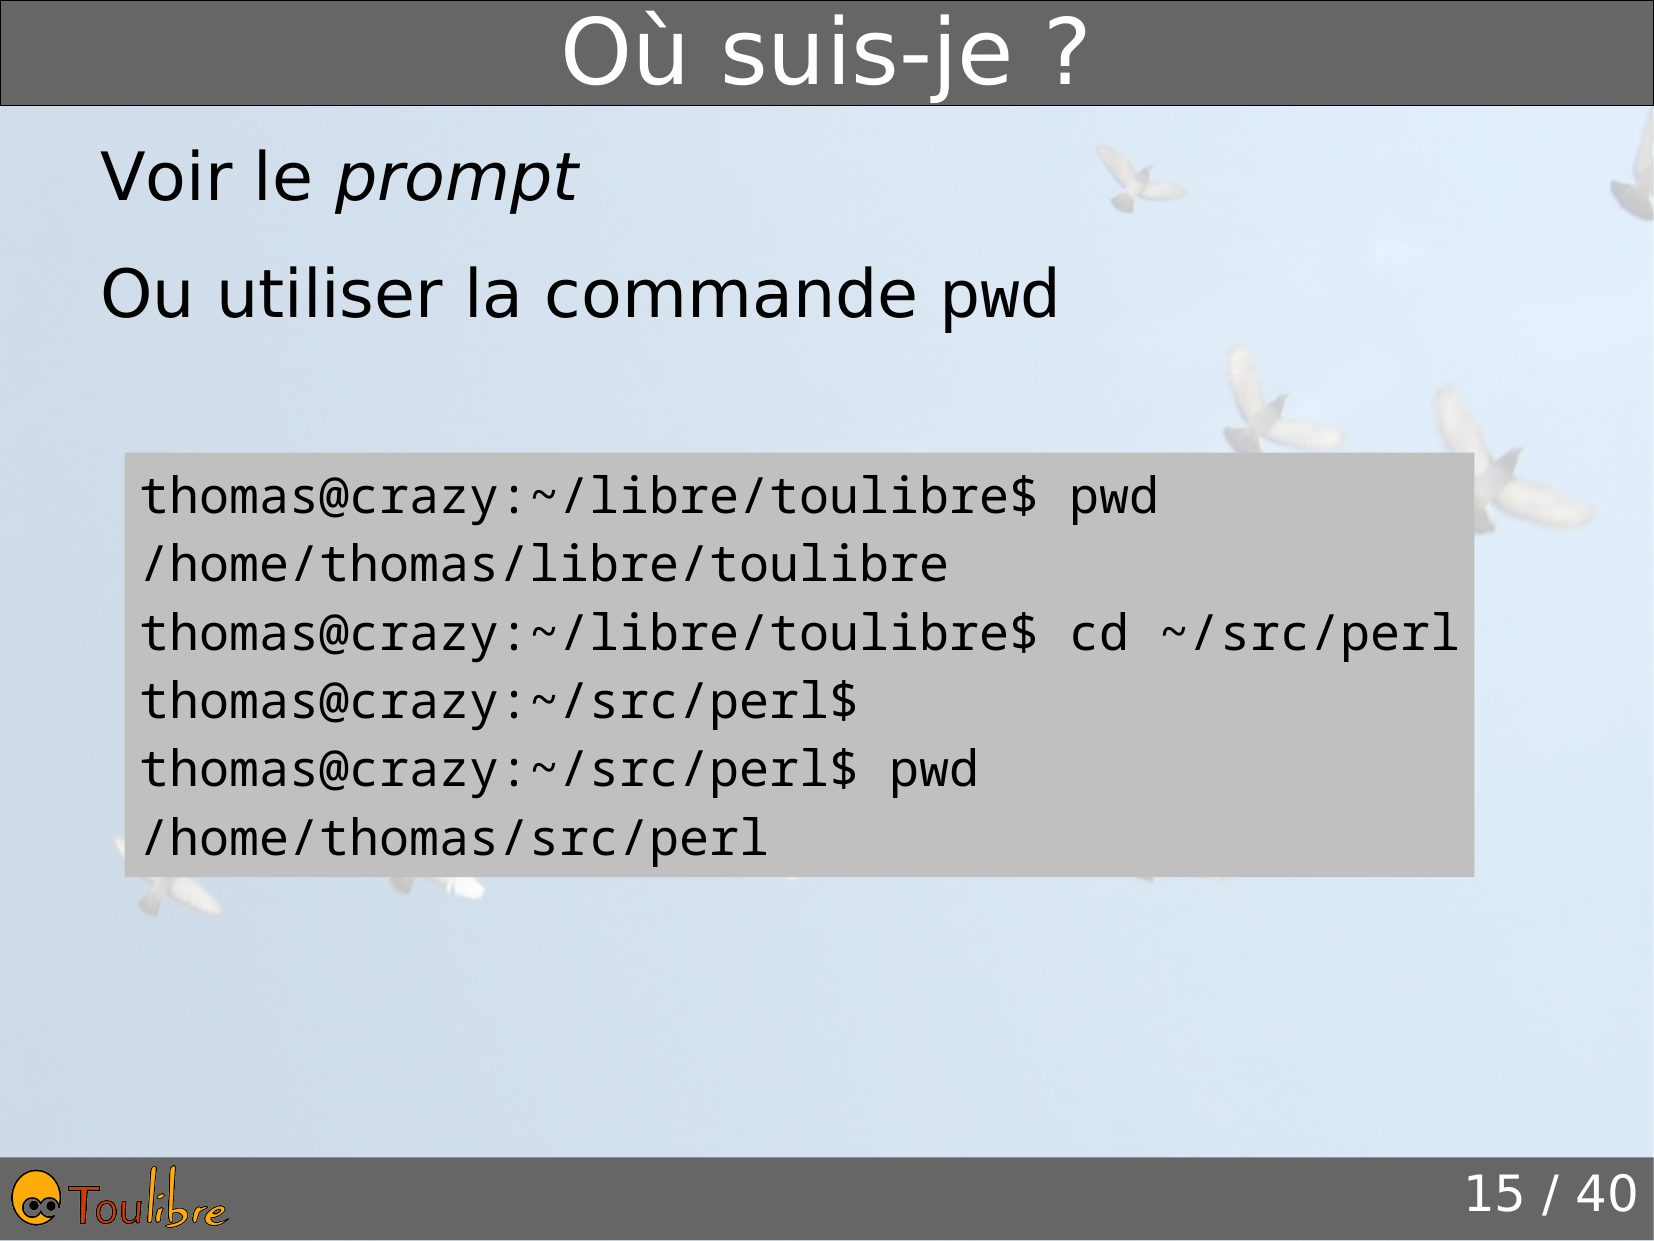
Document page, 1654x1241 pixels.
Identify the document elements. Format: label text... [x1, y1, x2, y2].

picture [11, 1165, 229, 1228]
text_box thomas@crazy:~/libre/toulibre$ pwd /home/thomas/libre/toulibre thomas@crazy:~/libre/toulibre$ cd ~/src/perl thomas@crazy:~/src/perl$ thomas@crazy:~/src/perl$ pwd /home/thomas/src/perl [124, 452, 1475, 878]
title Où suis-je ? [0, 0, 1654, 107]
list Voir le prompt Ou utiliser la commande pwd [82, 138, 1571, 377]
